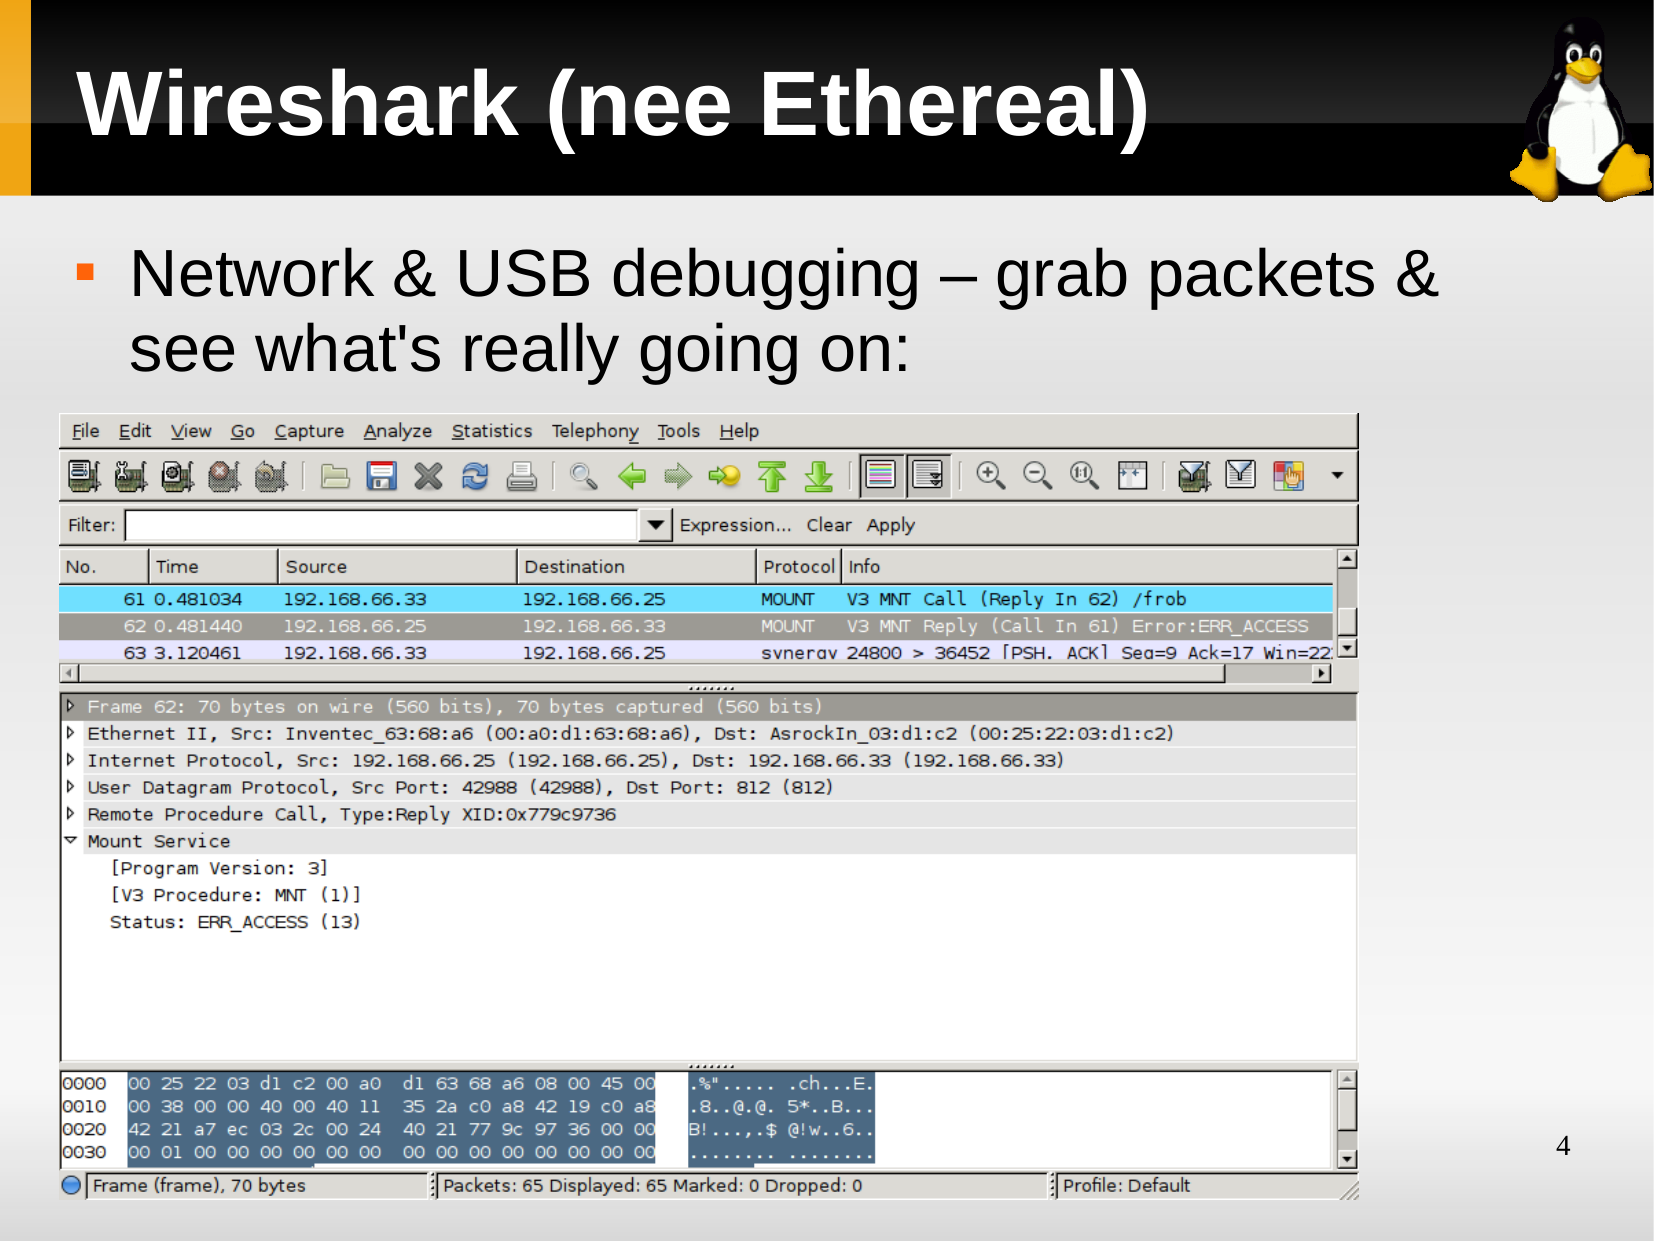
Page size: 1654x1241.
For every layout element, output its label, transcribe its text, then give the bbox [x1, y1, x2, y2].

list Network & USB debugging – grab packets & see what's really going on: [59, 236, 1548, 1055]
picture [0, 0, 1654, 1241]
title Wireshark (nee Ethereal) [76, 0, 1565, 208]
